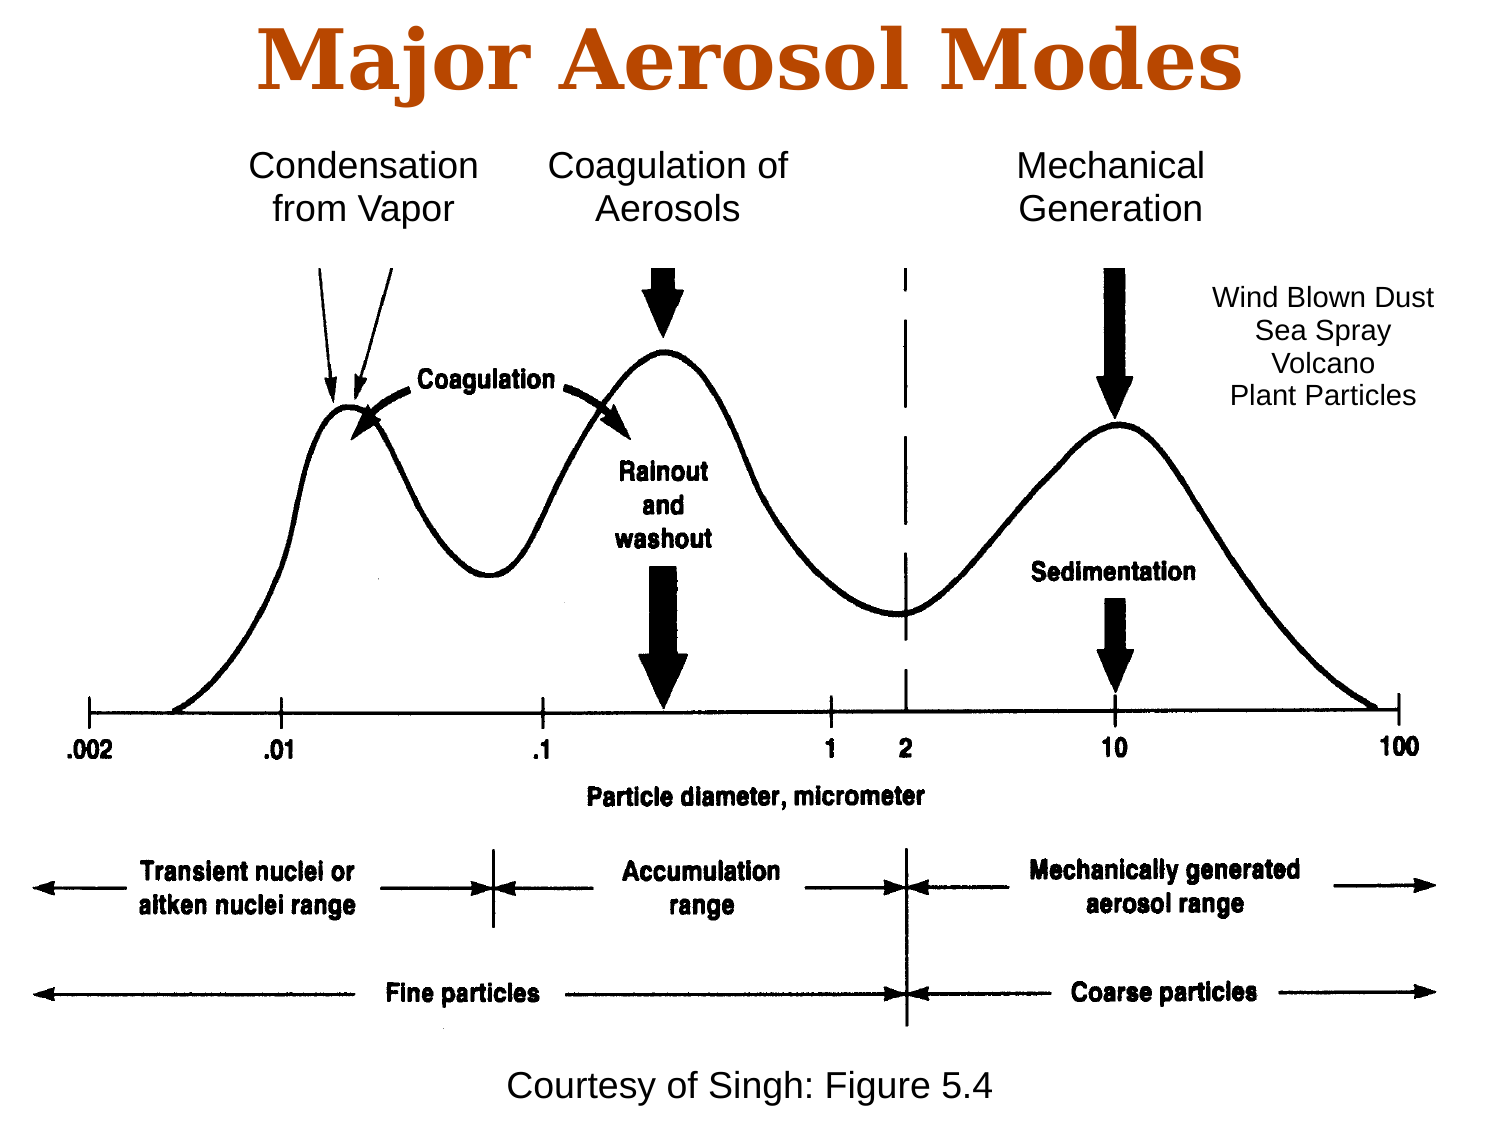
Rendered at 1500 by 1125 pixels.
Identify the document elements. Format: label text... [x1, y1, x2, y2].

text_box Mechanical Generation [975, 137, 1247, 237]
picture [0, 268, 1500, 1029]
text_box Courtesy of Singh: Figure 5.4 [491, 1053, 1009, 1114]
text_box Condensation from Vapor [213, 137, 514, 237]
text_box Coagulation of Aerosols [532, 137, 804, 237]
text_box Major Aerosol Modes [0, 14, 1500, 109]
text_box Wind Blown Dust Sea Spray Volcano Plant Particles [1187, 273, 1459, 420]
